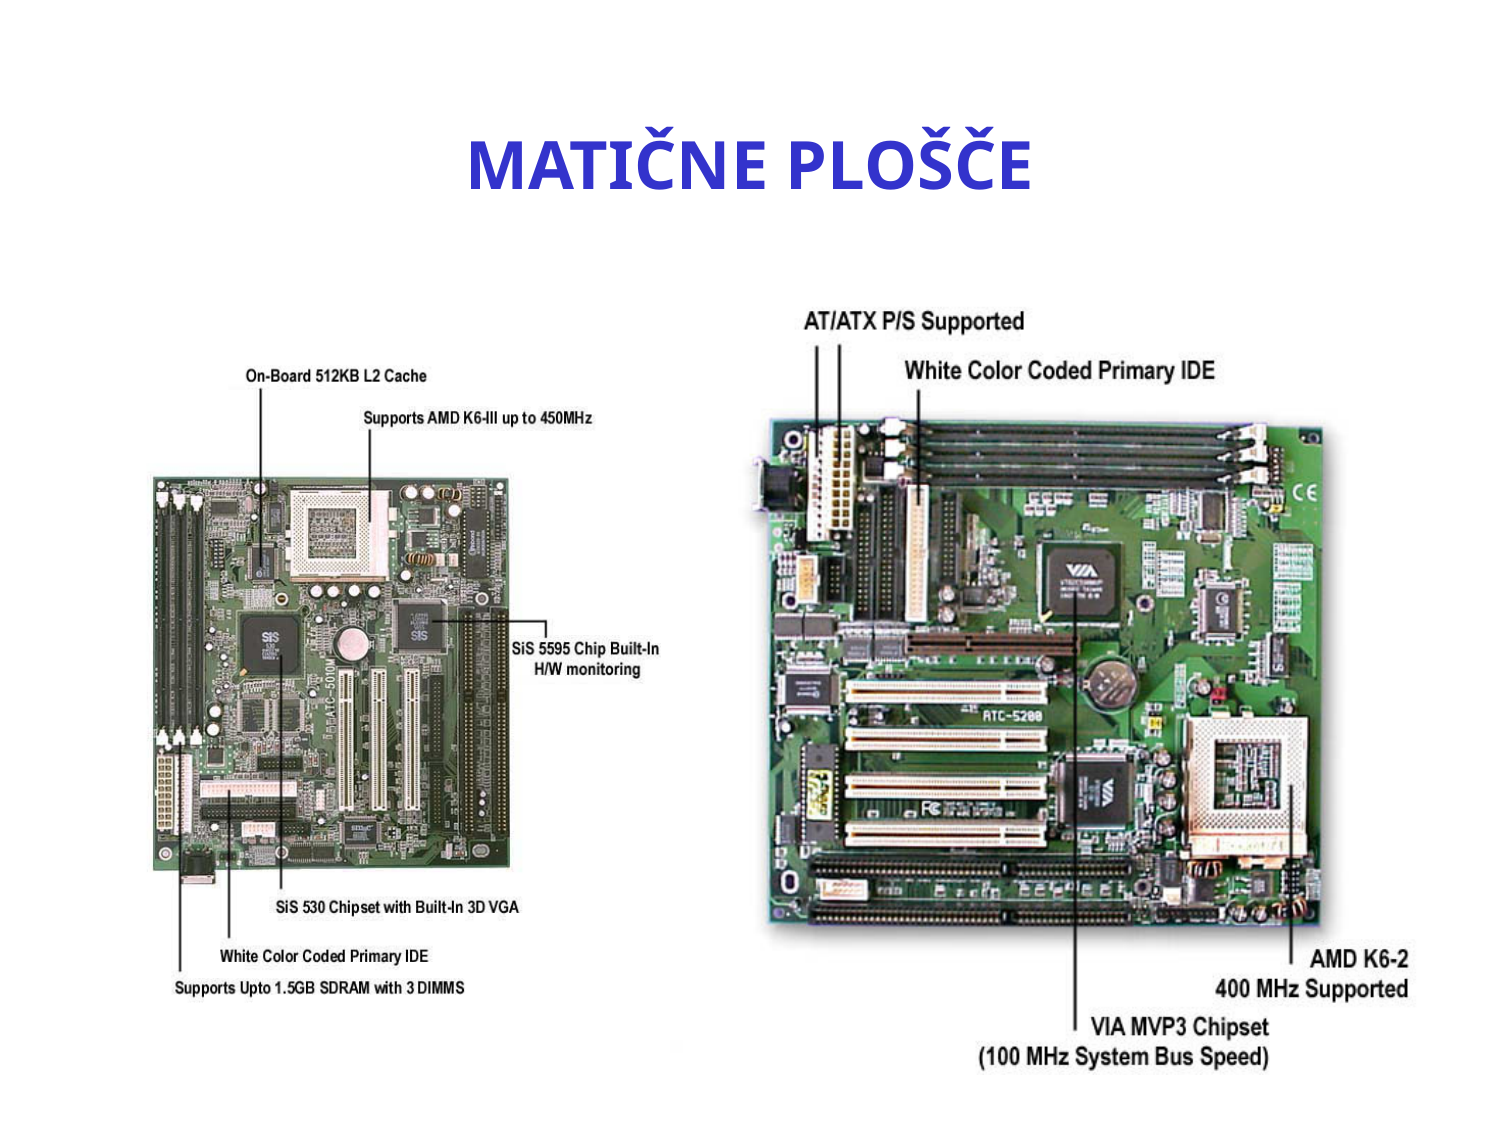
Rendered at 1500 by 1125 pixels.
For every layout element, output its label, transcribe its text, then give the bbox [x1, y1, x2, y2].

title MATIČNE PLOŠČE [112, 75, 1388, 250]
picture [0, 262, 1450, 1075]
